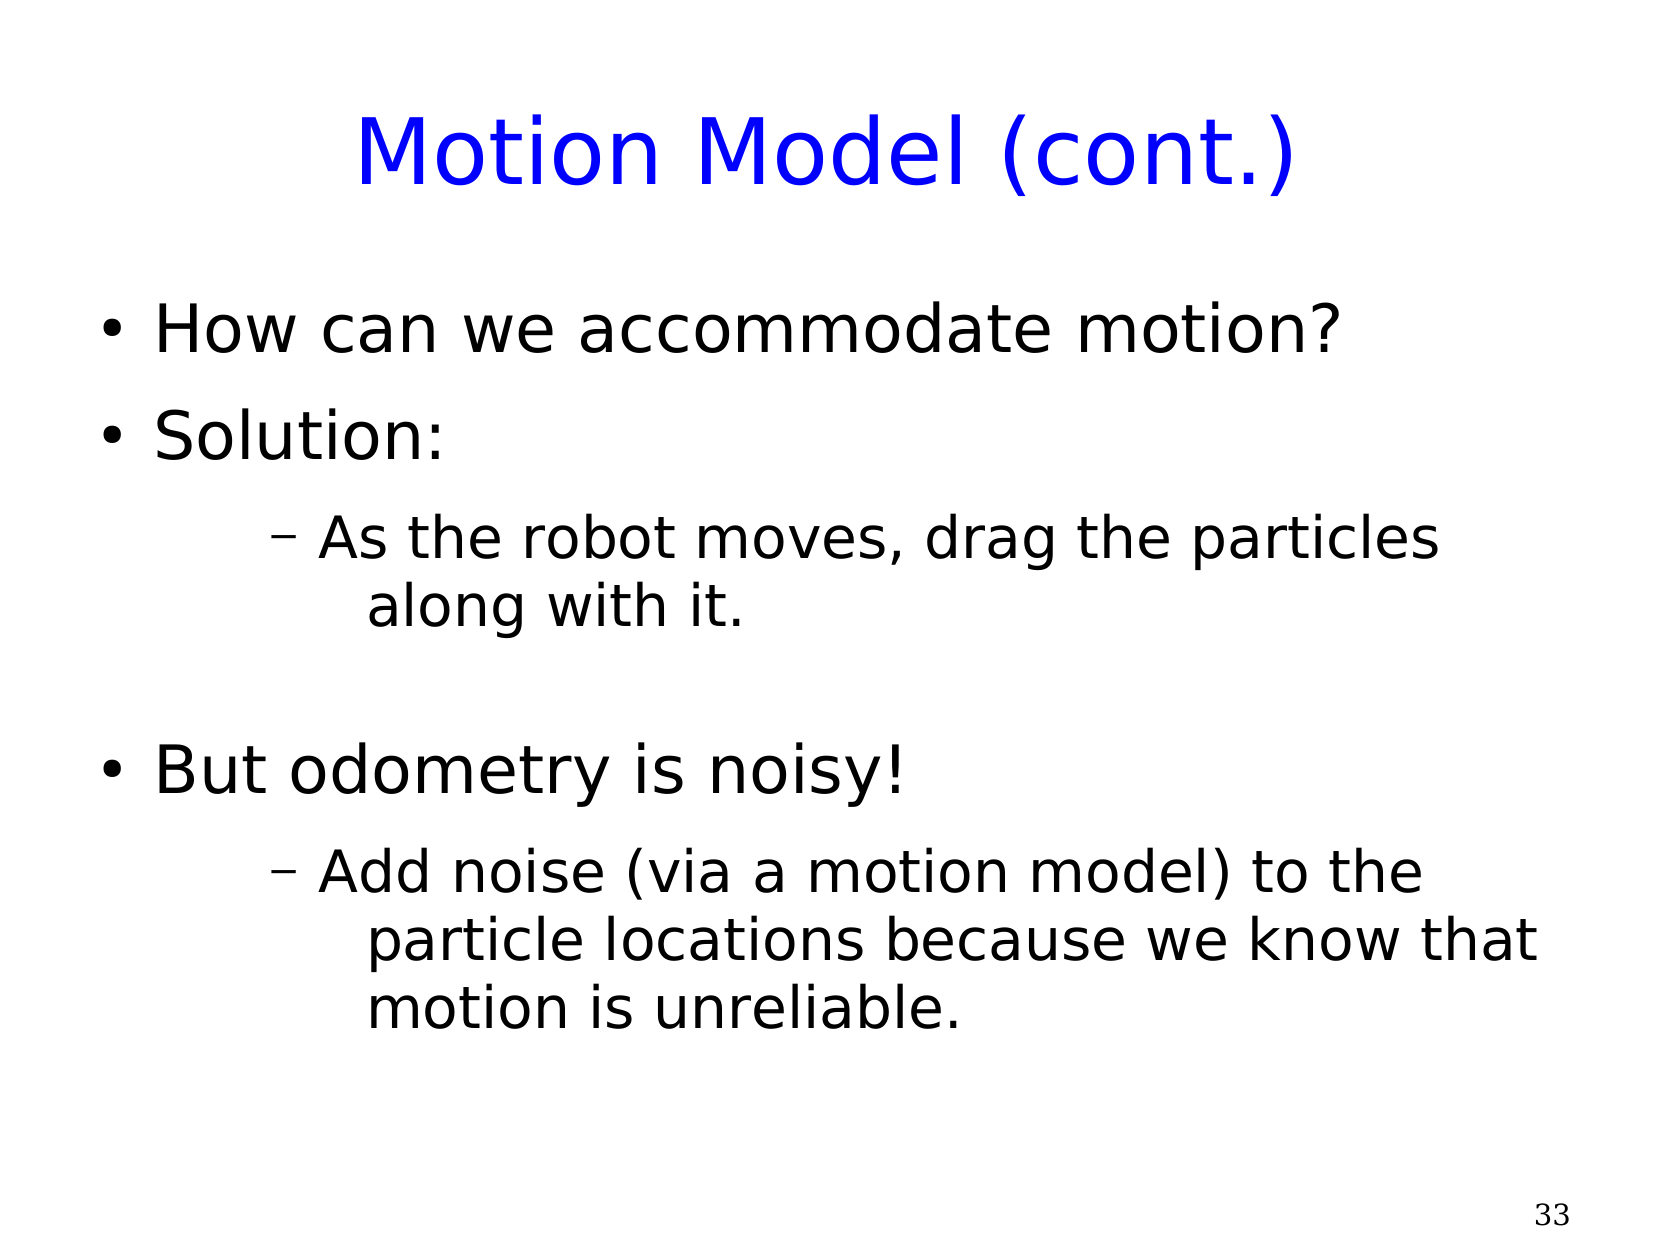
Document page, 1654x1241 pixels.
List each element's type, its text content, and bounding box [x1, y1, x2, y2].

title Motion Model (cont.) [82, 49, 1571, 257]
list How can we accommodate motion? Solution: As the robot moves, drag the particles along with it. But odometry is noisy! Add noise (via a motion model) to the particle locations because we know that motion is unreliable. [82, 290, 1571, 1109]
